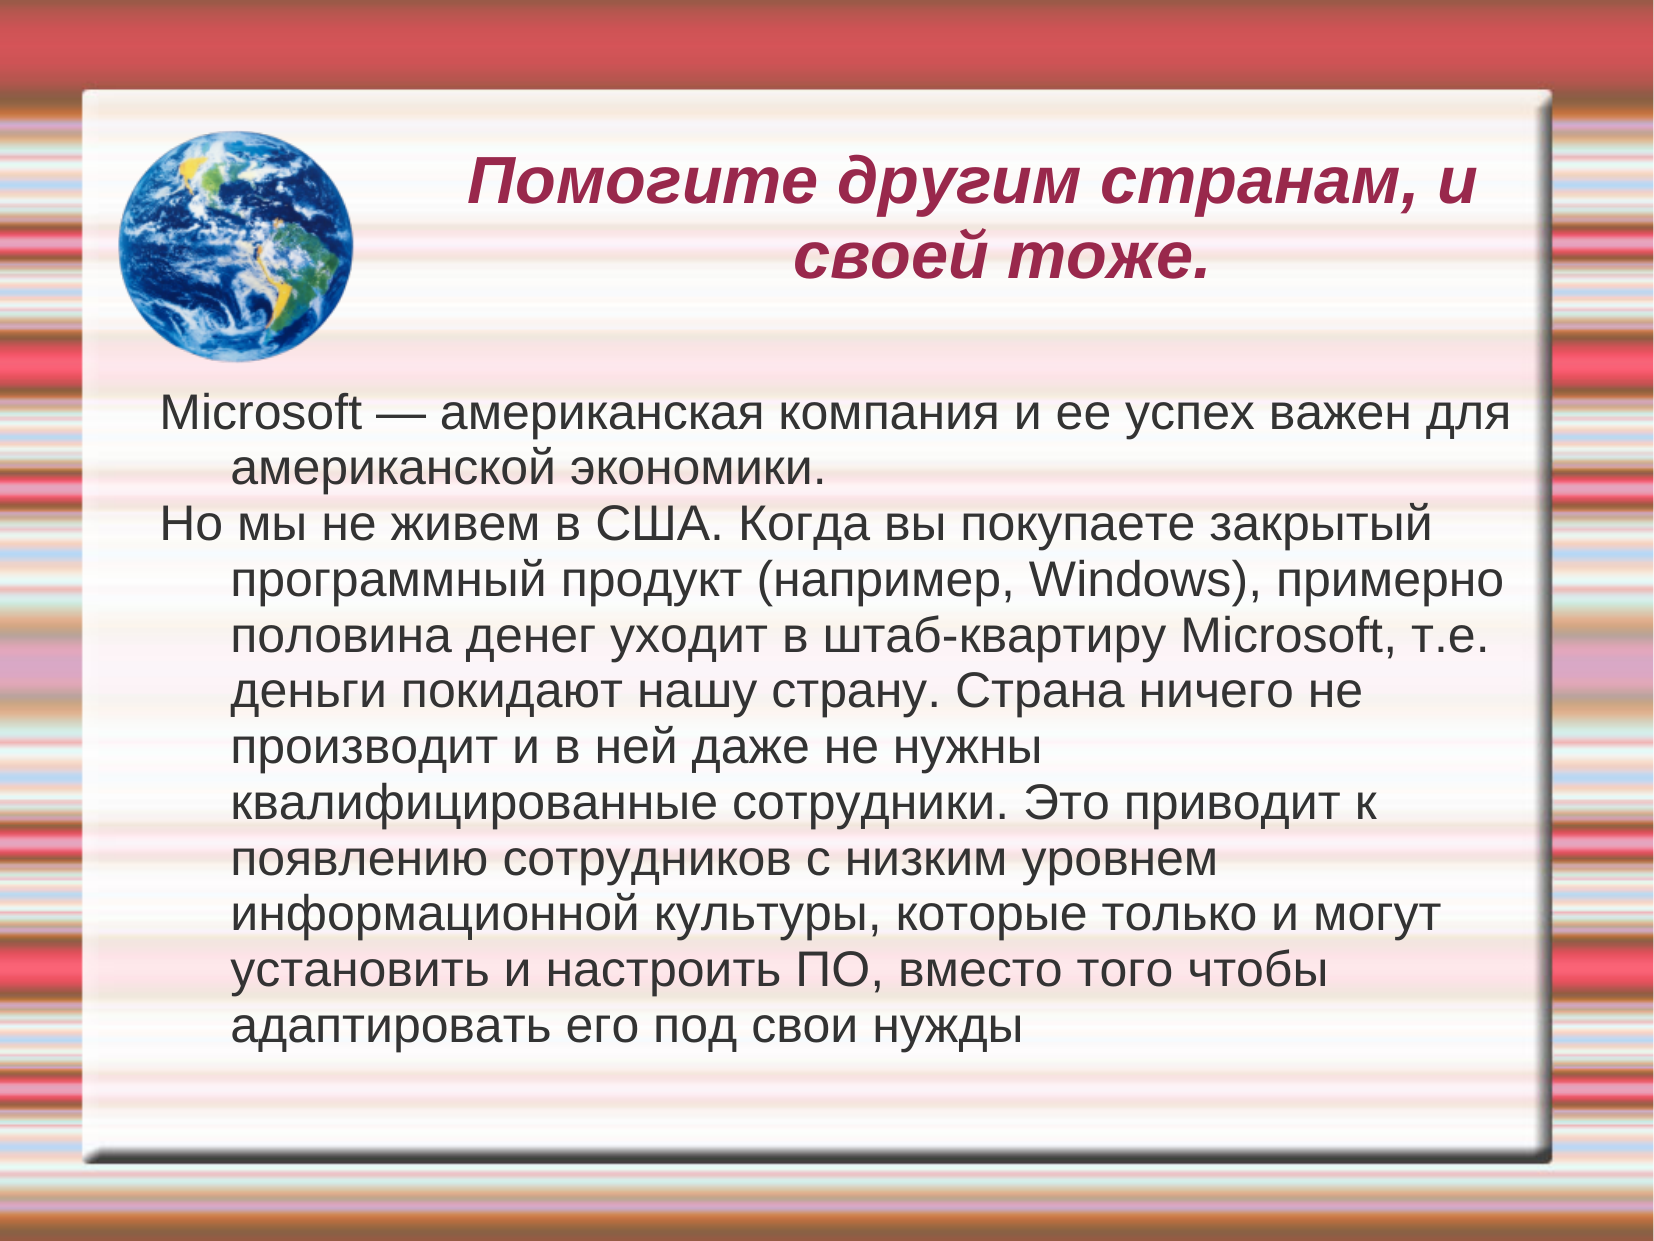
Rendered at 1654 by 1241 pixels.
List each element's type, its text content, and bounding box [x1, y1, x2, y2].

title Помогите другим странам, и своей тоже. [413, 114, 1534, 322]
list Microsoft — американская компания и ее успех важен для американской экономики. Но мы не живем в США. Когда вы покупаете закрытый программный продукт (например, Windows), примерно половина денег уходит в штаб-квартиру Microsoft, т.е. деньги покидают нашу страну. Страна ничего не производит и в ней даже не нужны квалифицированные сотрудники. Это приводит к появлению сотрудников с низким уровнем информационной культуры, которые только и могут установить и настроить ПО, вместо того чтобы адаптировать его под свои нужды [147, 383, 1517, 1129]
picture [0, 0, 1654, 1241]
